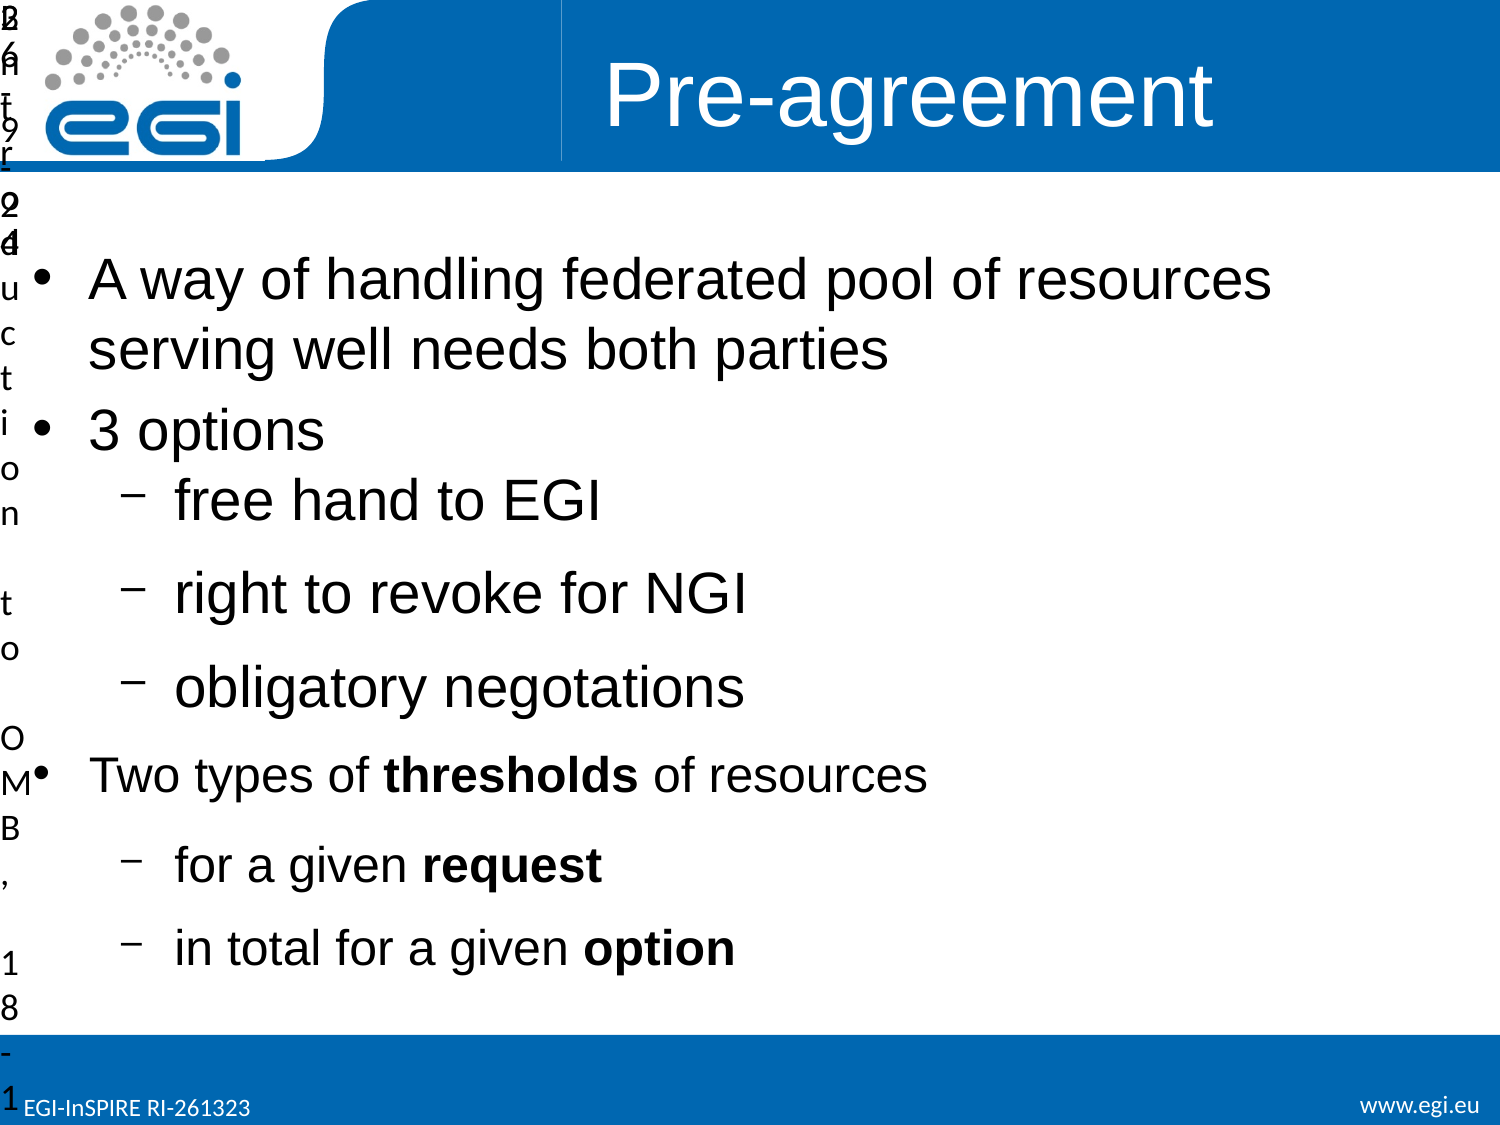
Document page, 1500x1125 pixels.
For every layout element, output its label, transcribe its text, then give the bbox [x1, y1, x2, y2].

title Pre-agreement [348, 19, 1471, 161]
list A way of handling federated pool of resources serving well needs both parties 3 options free hand to EGI right to revoke for NGI obligatory negotations Two types of thresholds of resources for a given request in total for a given option [17, 233, 1425, 1000]
picture [0, 0, 265, 161]
